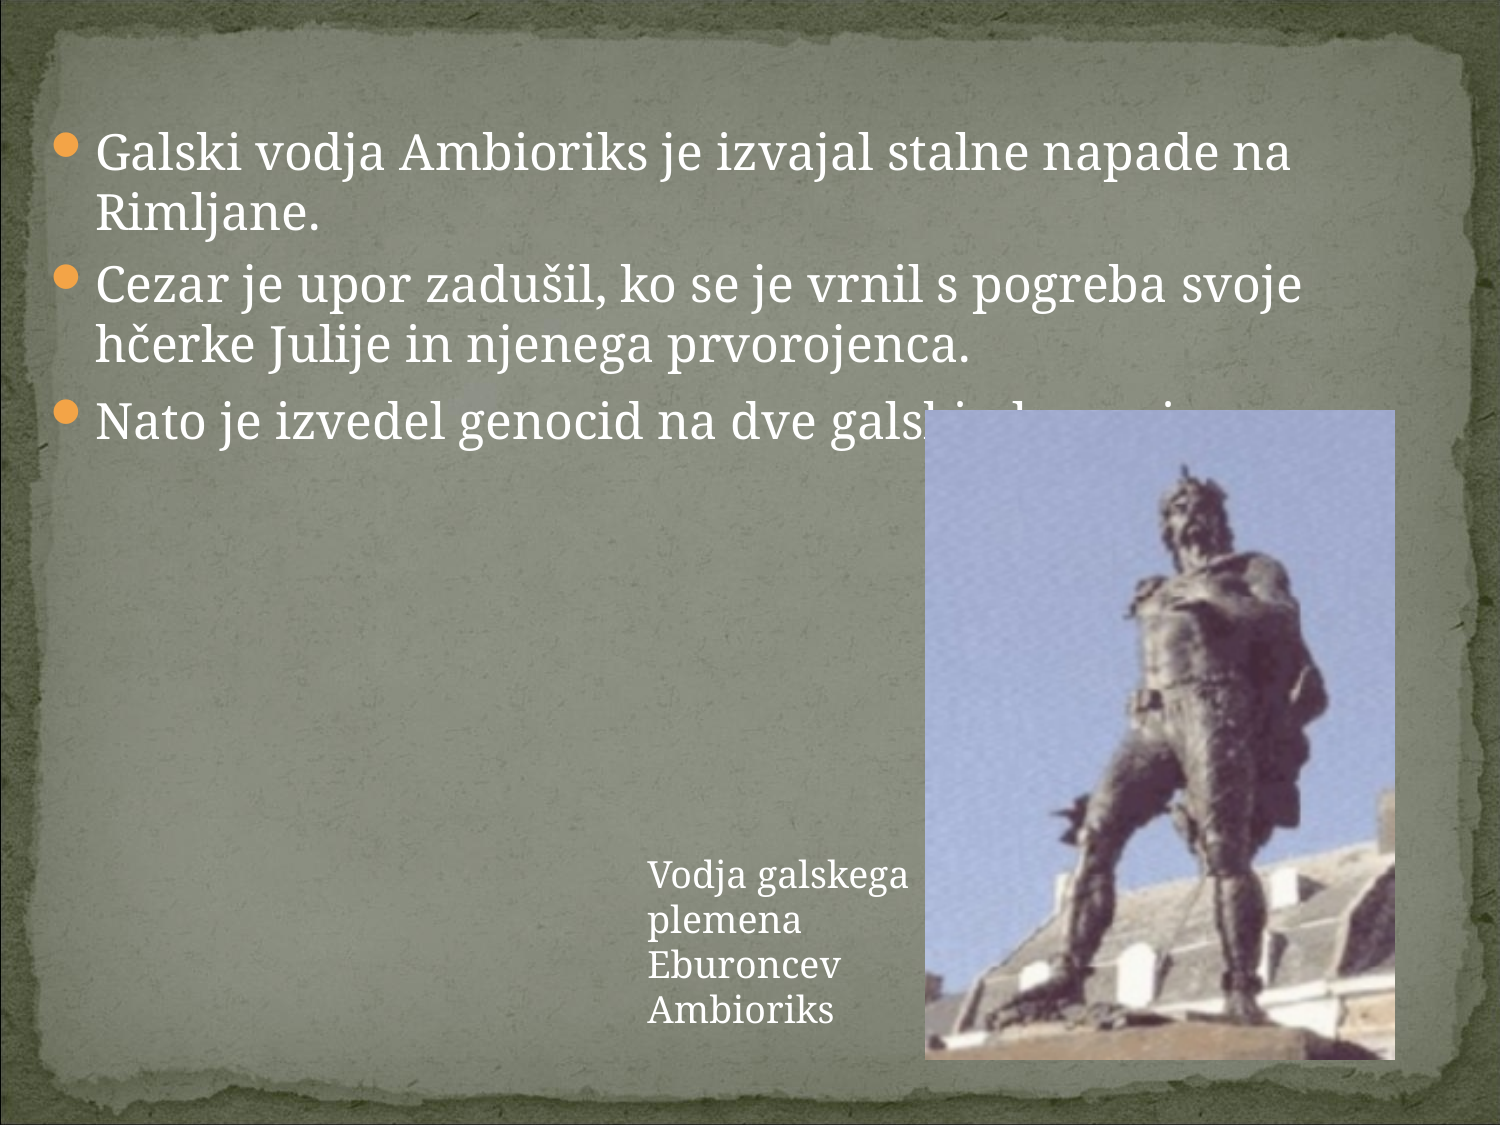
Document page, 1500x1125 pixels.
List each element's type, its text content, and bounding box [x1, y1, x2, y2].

text_box Vodja galskega plemena Eburoncev Ambioriks [632, 843, 926, 1039]
picture [0, 0, 1500, 1125]
list Galski vodja Ambioriks je izvajal stalne napade na Rimljane. Cezar je upor zadušil, ko se je vrnil s pogreba svoje hčerke Julije in njenega prvorojenca. Nato je izvedel genocid na dve galski plemeni. [35, 35, 1465, 1083]
